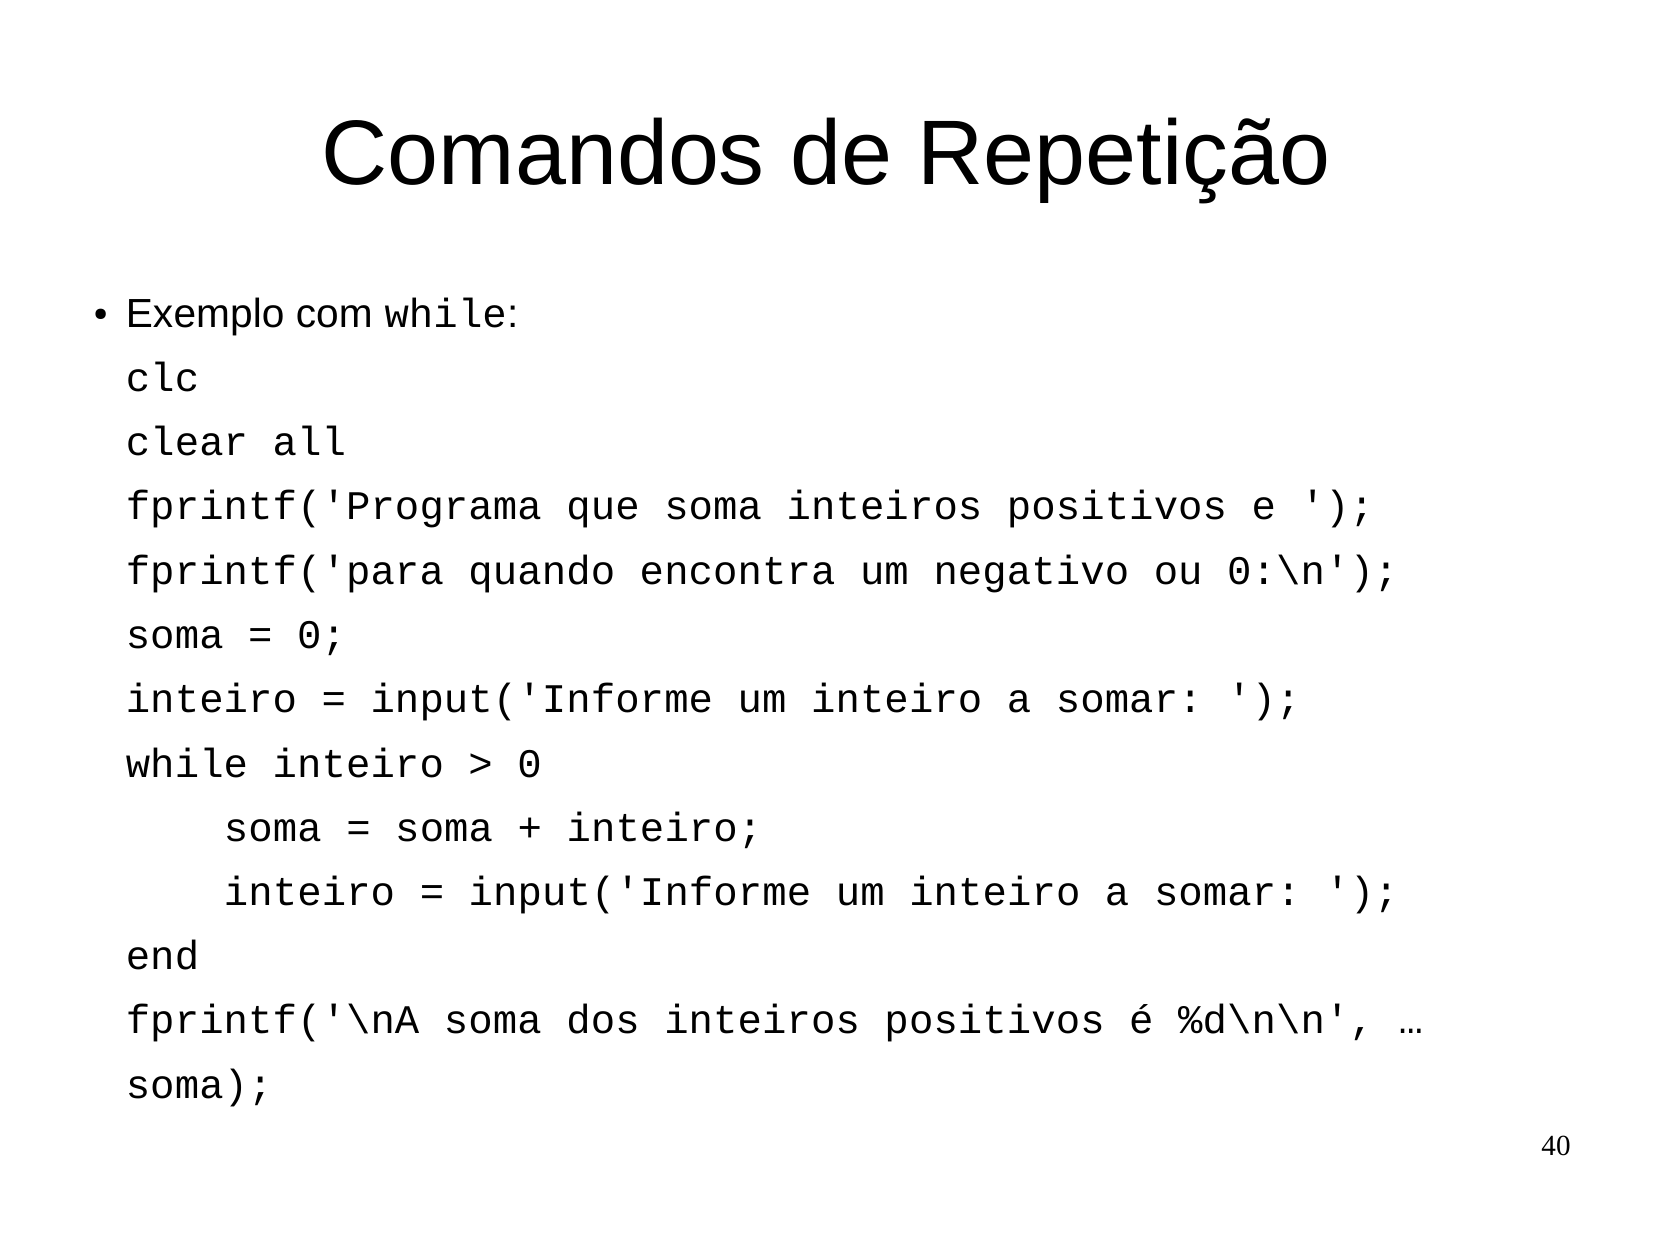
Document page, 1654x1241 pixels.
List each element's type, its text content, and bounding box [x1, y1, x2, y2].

list Exemplo com while: clc clear all fprintf('Programa que soma inteiros positivos e '); fprintf('para quando encontra um negativo ou 0:\n'); soma = 0; inteiro = input('Informe um inteiro a somar: '); while inteiro > 0 soma = soma + inteiro; inteiro = input('Informe um inteiro a somar: '); end fprintf('\nA soma dos inteiros positivos é %d\n\n', … soma); [82, 290, 1571, 1134]
title Comandos de Repetição [82, 49, 1571, 257]
